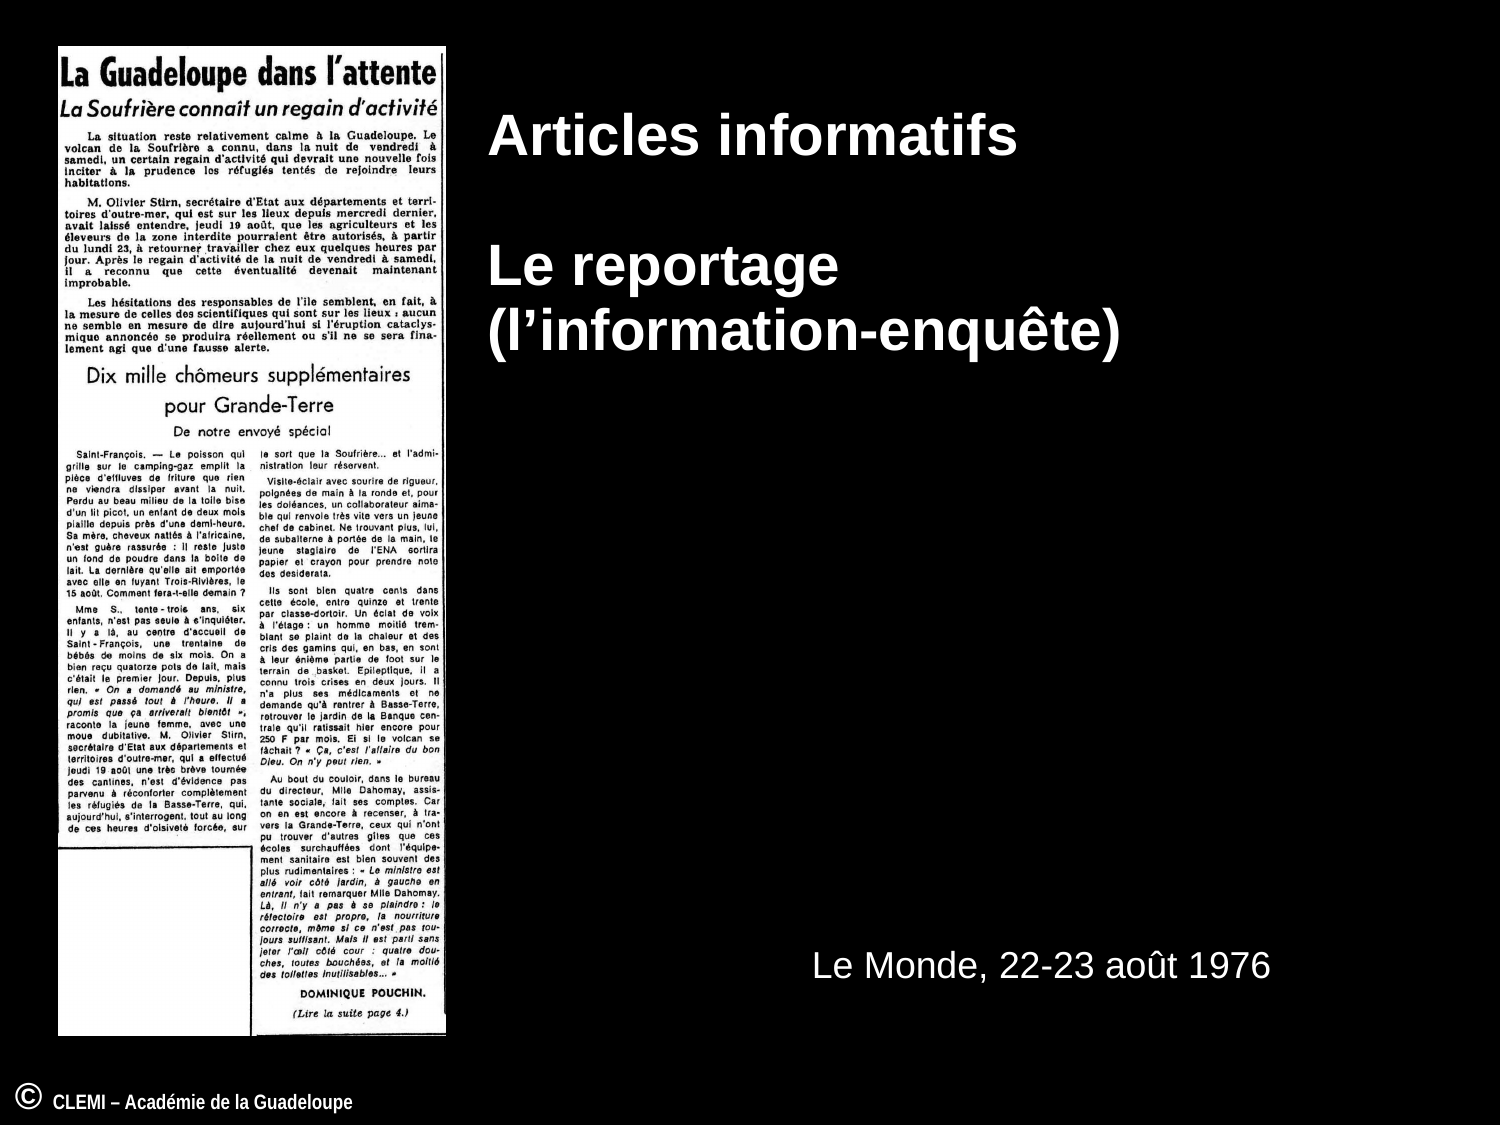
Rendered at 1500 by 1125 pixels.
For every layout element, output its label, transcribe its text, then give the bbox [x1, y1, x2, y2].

title Le Monde, 22-23 août 1976 [796, 925, 1454, 1007]
picture [58, 46, 446, 1036]
text_box © CLEMI – Académie de la Guadeloupe [0, 1067, 575, 1125]
text_box Articles informatifs Le reportage (l’information-enquête) [472, 95, 1447, 377]
